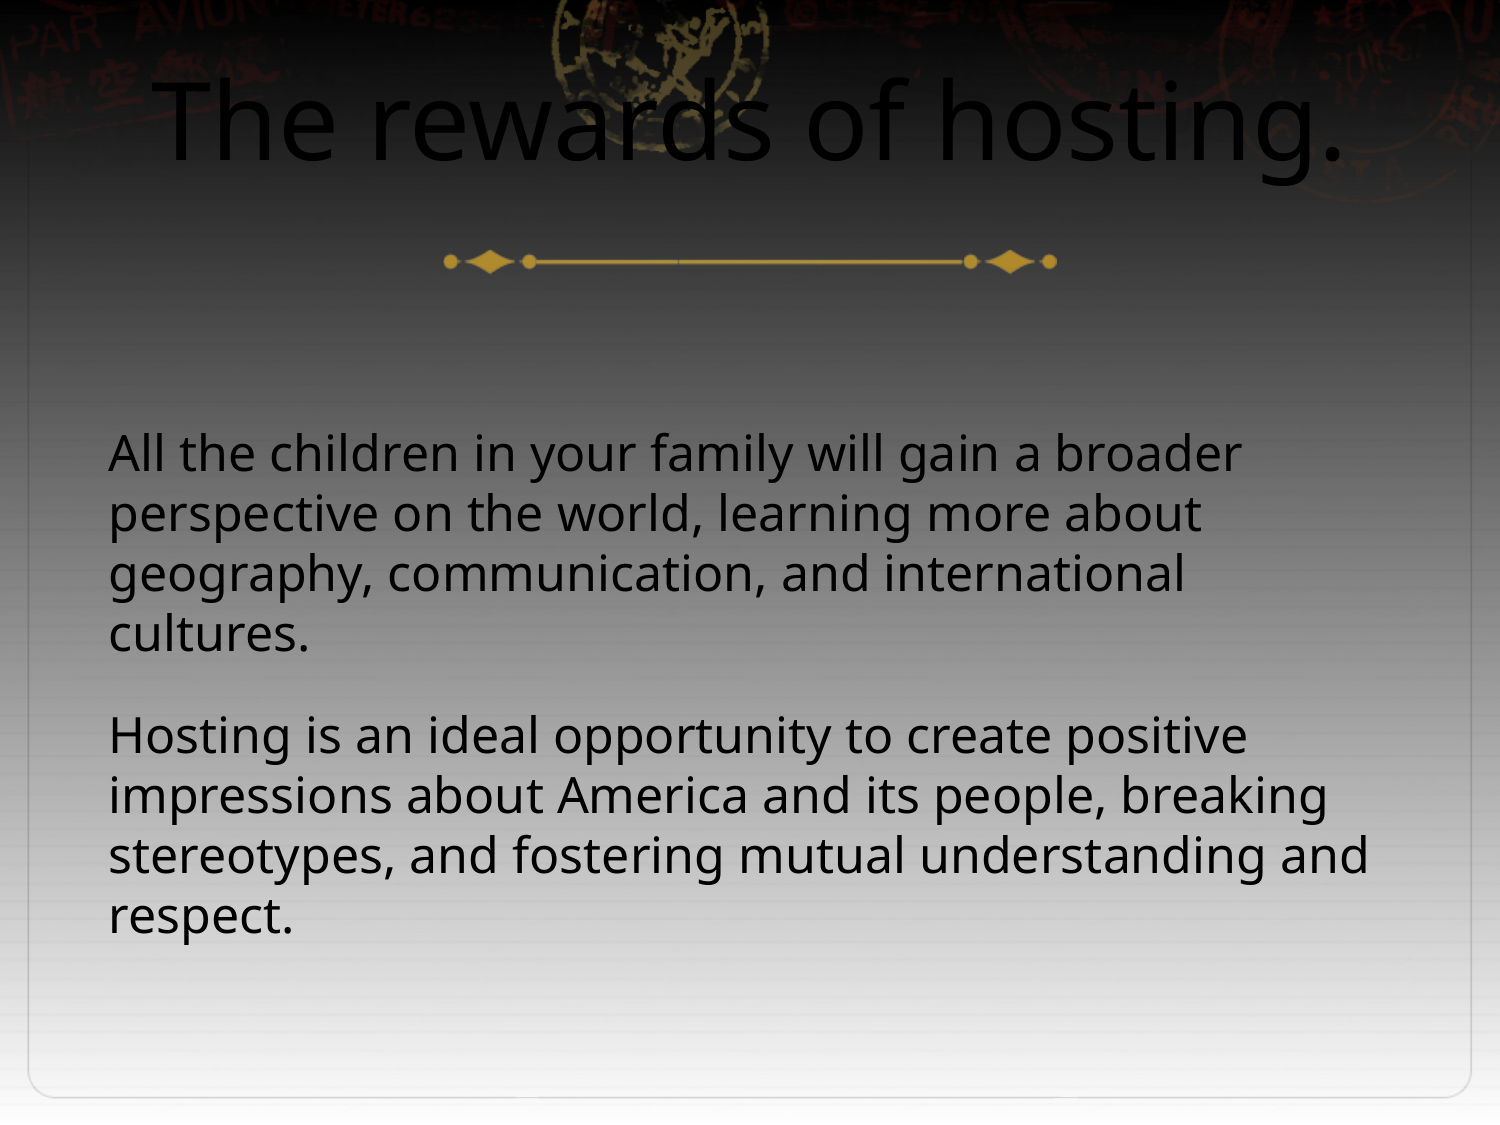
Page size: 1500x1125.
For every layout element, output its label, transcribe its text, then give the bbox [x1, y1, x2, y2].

list All the children in your family will gain a broader perspective on the world, learning more about geography, communication, and international cultures. Hosting is an ideal opportunity to create positive impressions about America and its people, breaking stereotypes, and fostering mutual understanding and respect. [93, 312, 1407, 988]
picture [0, 0, 1500, 1125]
title The rewards of hosting. [93, 45, 1407, 233]
